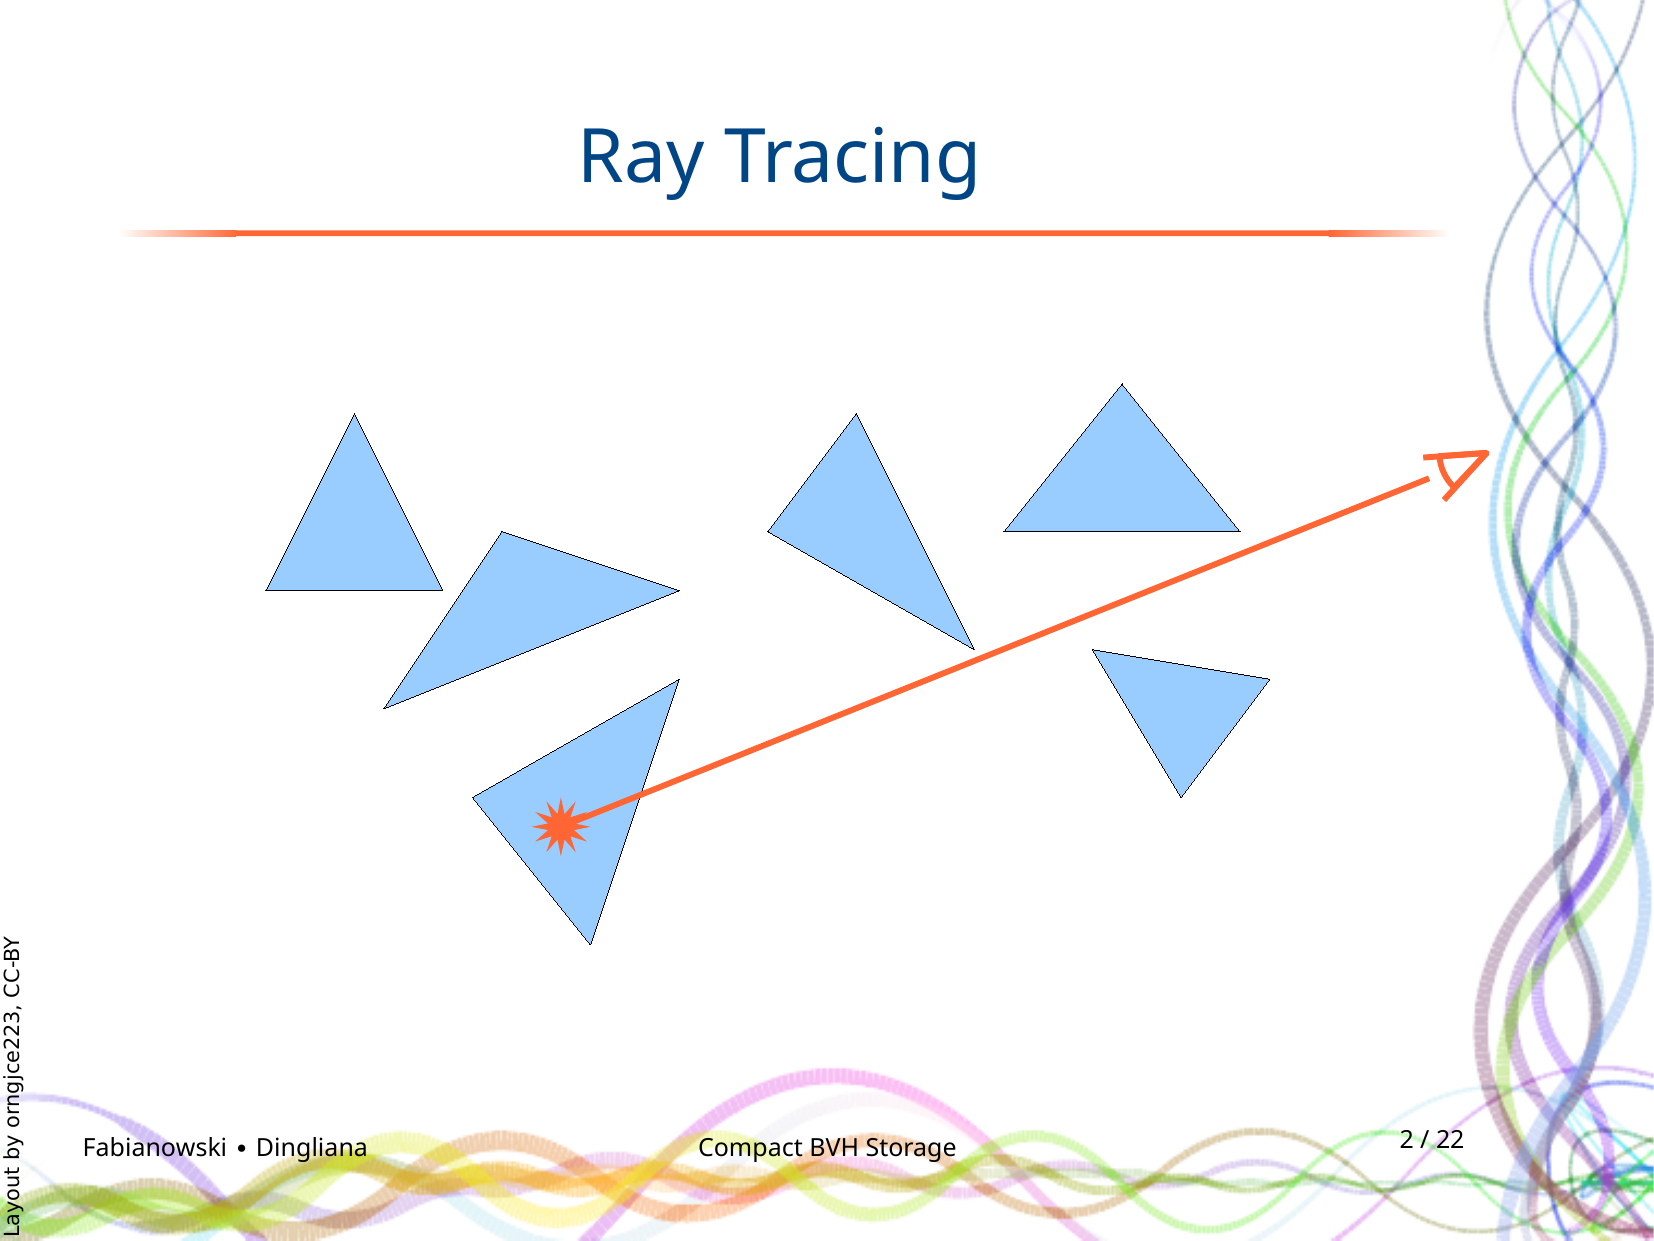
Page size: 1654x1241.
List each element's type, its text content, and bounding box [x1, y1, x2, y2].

text_box [383, 531, 680, 709]
text_box [1092, 649, 1270, 798]
text_box 2 / 22 [1346, 1122, 1477, 1153]
text_box [472, 679, 680, 945]
text_box [767, 413, 975, 650]
text_box [1003, 383, 1241, 532]
picture [0, 0, 1654, 1241]
text_box [265, 413, 443, 591]
title Ray Tracing [82, 56, 1477, 250]
